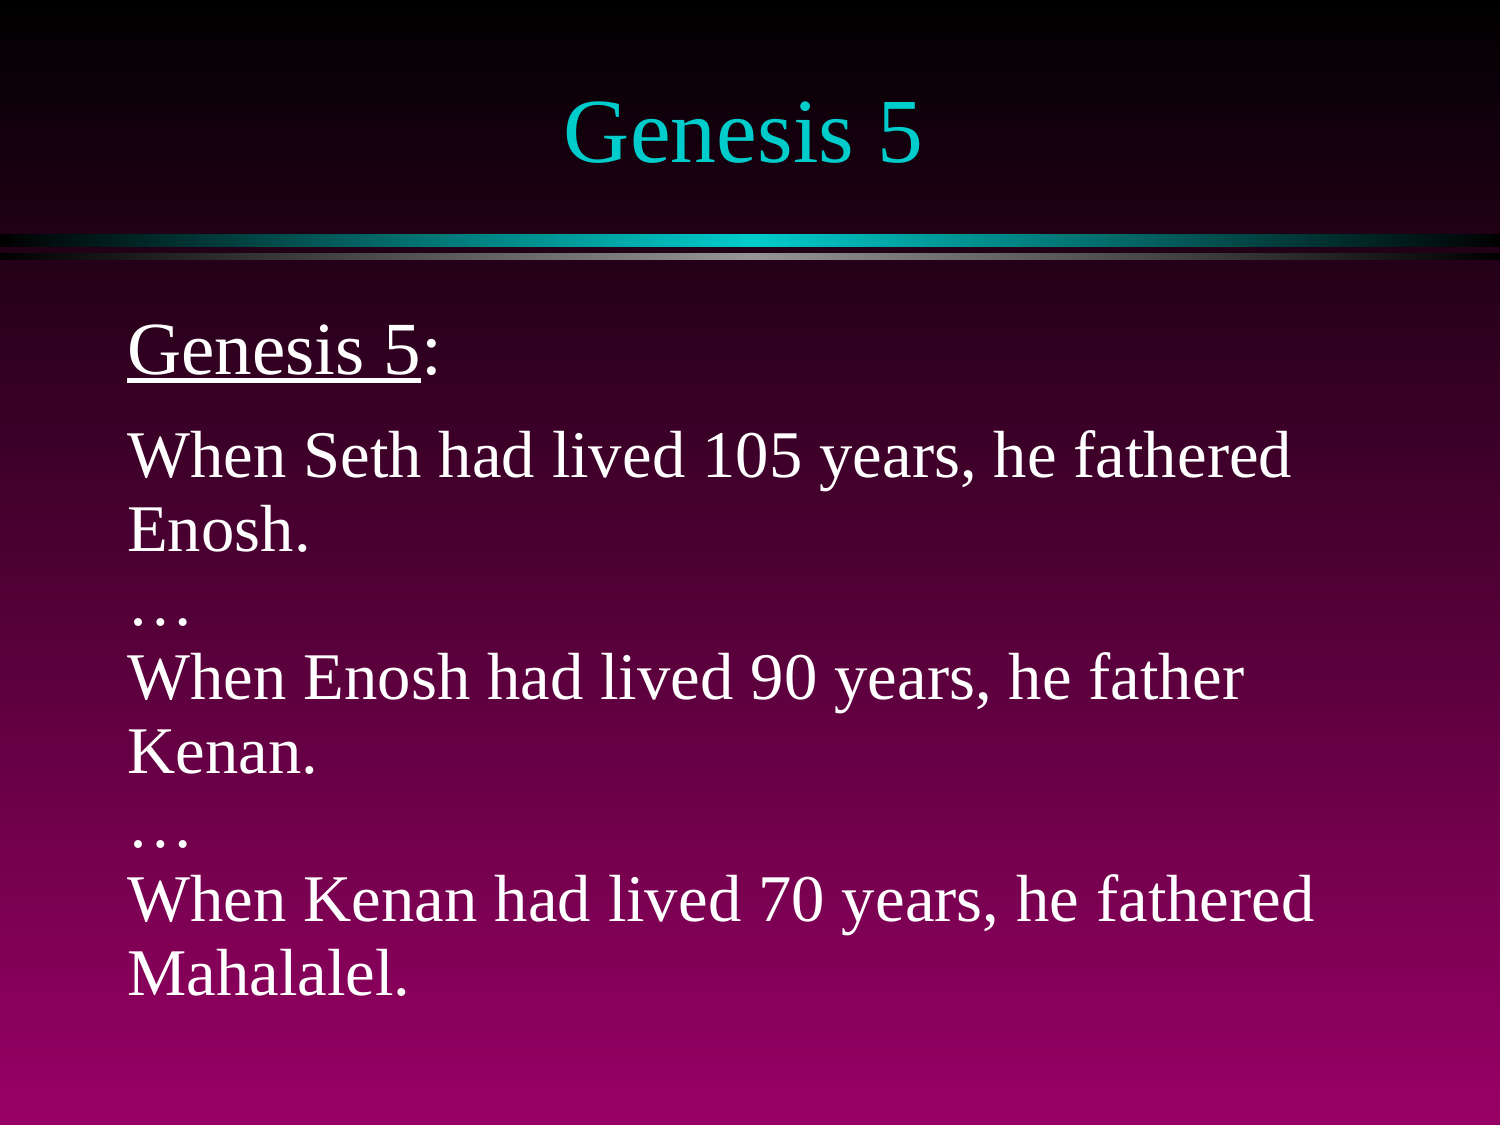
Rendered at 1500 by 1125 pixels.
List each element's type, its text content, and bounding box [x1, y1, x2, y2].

title Genesis 5 [99, 37, 1388, 225]
text_box When Seth had lived 105 years, he fathered Enosh. … When Enosh had lived 90 years, he father Kenan. … When Kenan had lived 70 years, he fathered Mahalalel. [112, 410, 1388, 1018]
text_box Genesis 5: [112, 299, 713, 398]
